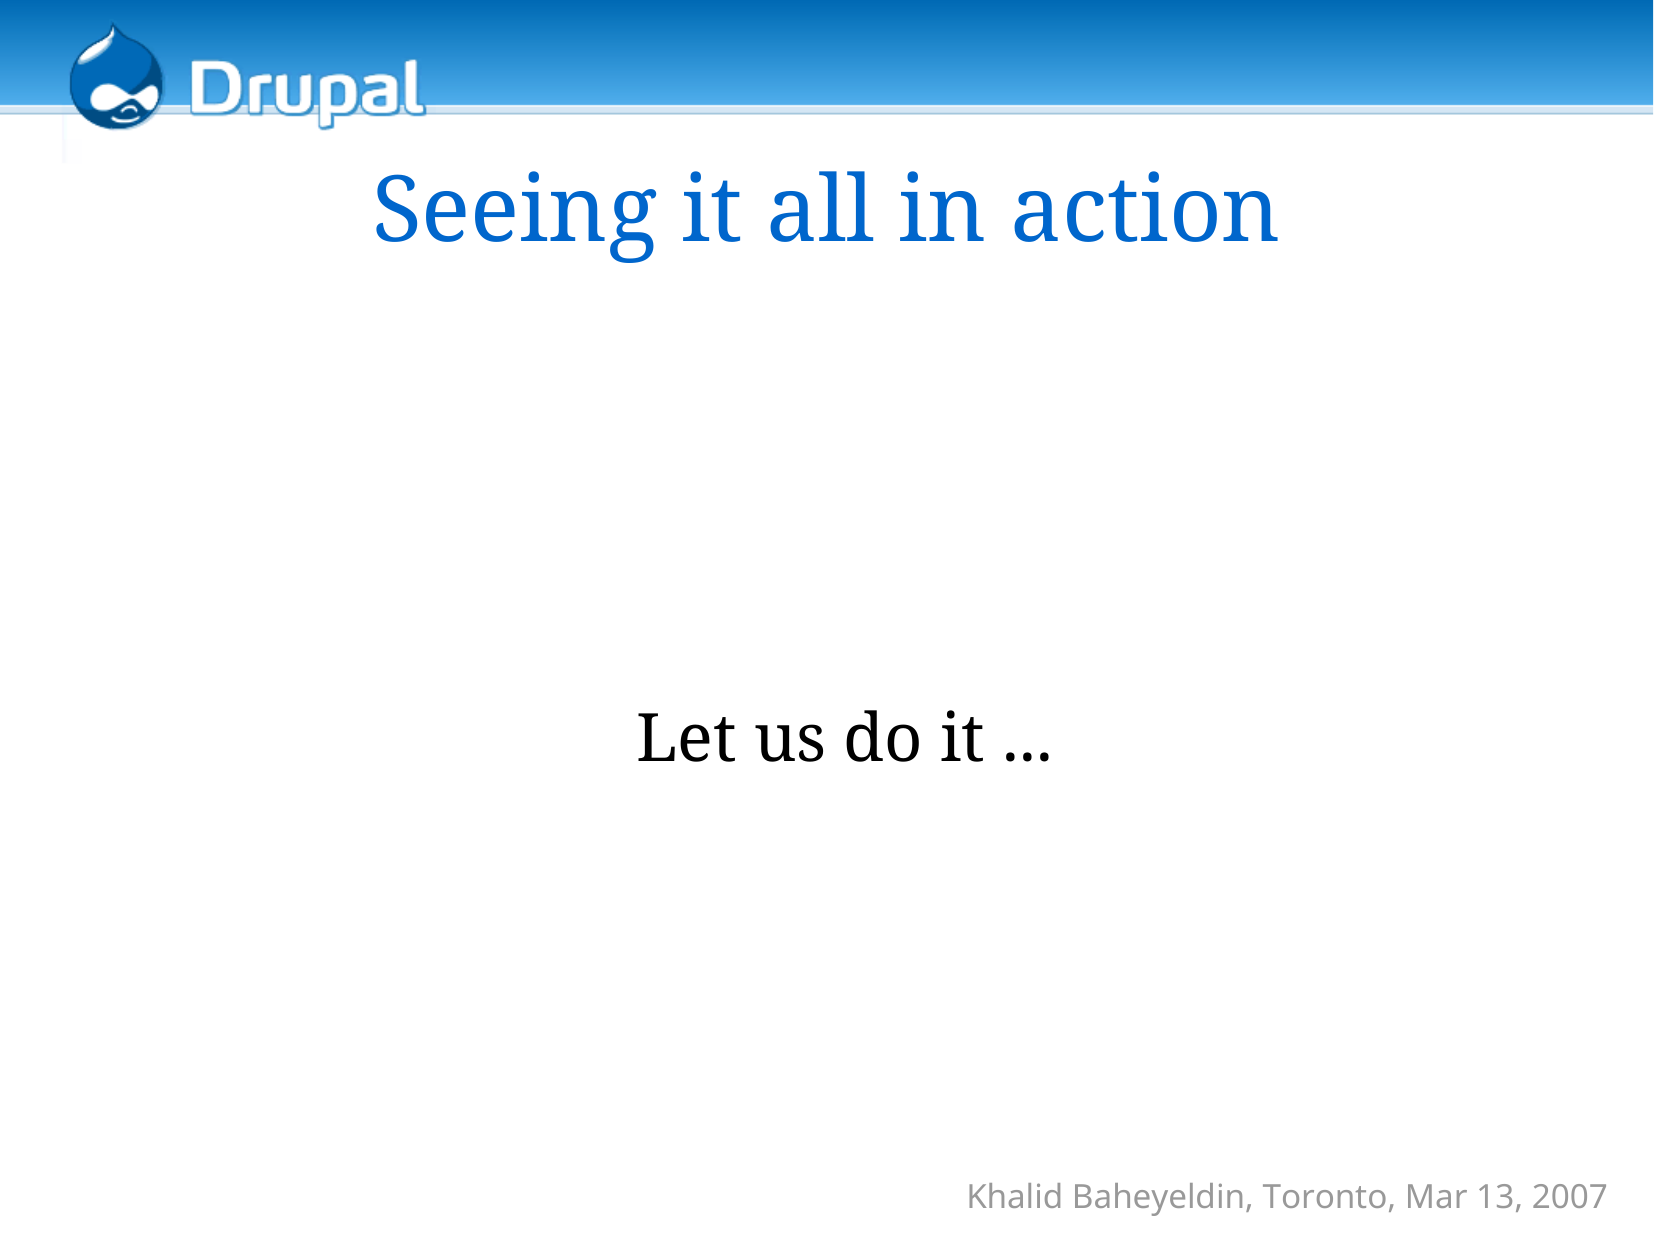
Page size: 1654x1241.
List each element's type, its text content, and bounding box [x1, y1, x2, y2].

picture [0, 0, 1654, 1241]
title Seeing it all in action [121, 102, 1533, 311]
subtitle Let us do it ... [121, 344, 1533, 1127]
